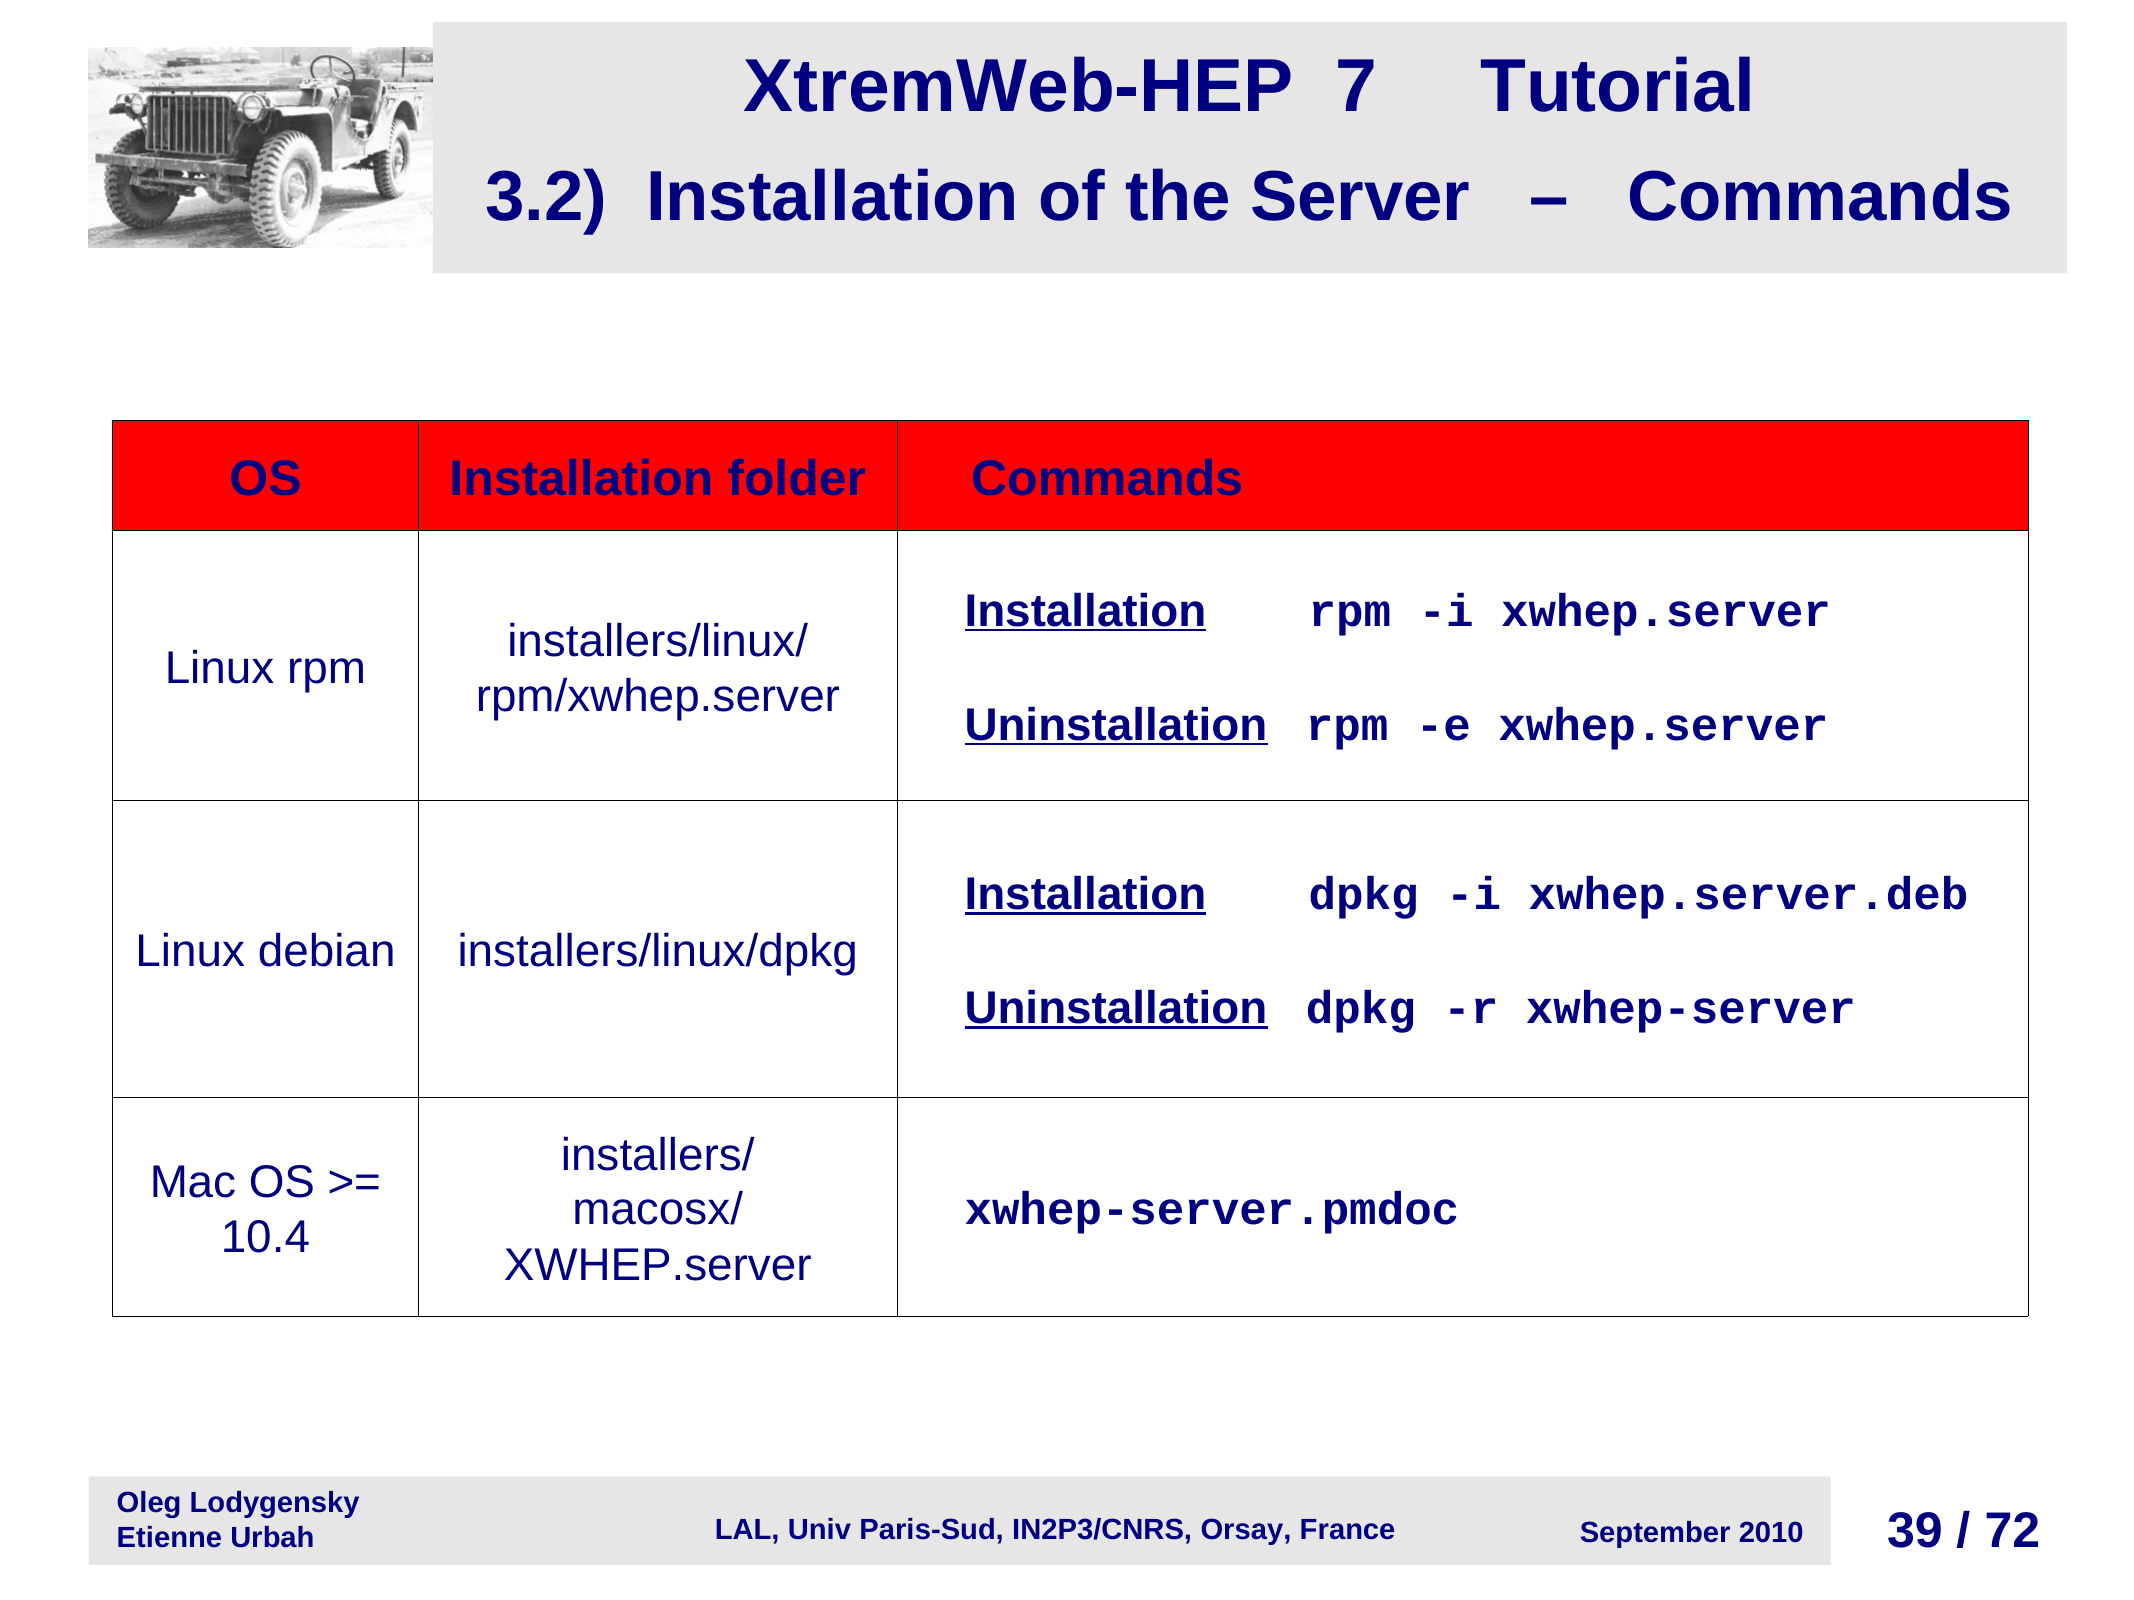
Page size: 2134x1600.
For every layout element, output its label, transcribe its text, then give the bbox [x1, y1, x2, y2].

table_cell Mac OS >= 10.4 [113, 1098, 418, 1316]
picture [88, 47, 433, 248]
table_header OS [113, 421, 418, 530]
table_cell Installation rpm -i xwhep.server Uninstallation rpm -e xwhep.server [898, 531, 2028, 800]
table_header Commands [898, 421, 2028, 530]
title 3.2) Installation of the Server – Commands [442, 118, 2067, 266]
table_header Installation folder [419, 421, 897, 530]
table_cell installers/macosx/XWHEP.server [419, 1098, 897, 1316]
table_cell installers/linux/dpkg [419, 801, 897, 1097]
table_cell xwhep-server.pmdoc [898, 1098, 2028, 1316]
table_cell installers/linux/rpm/xwhep.server [419, 531, 897, 800]
table_cell Linux debian [113, 801, 418, 1097]
table_cell Installation dpkg -i xwhep.server.deb Uninstallation dpkg -r xwhep-server [898, 801, 2028, 1097]
table_cell Linux rpm [113, 531, 418, 800]
